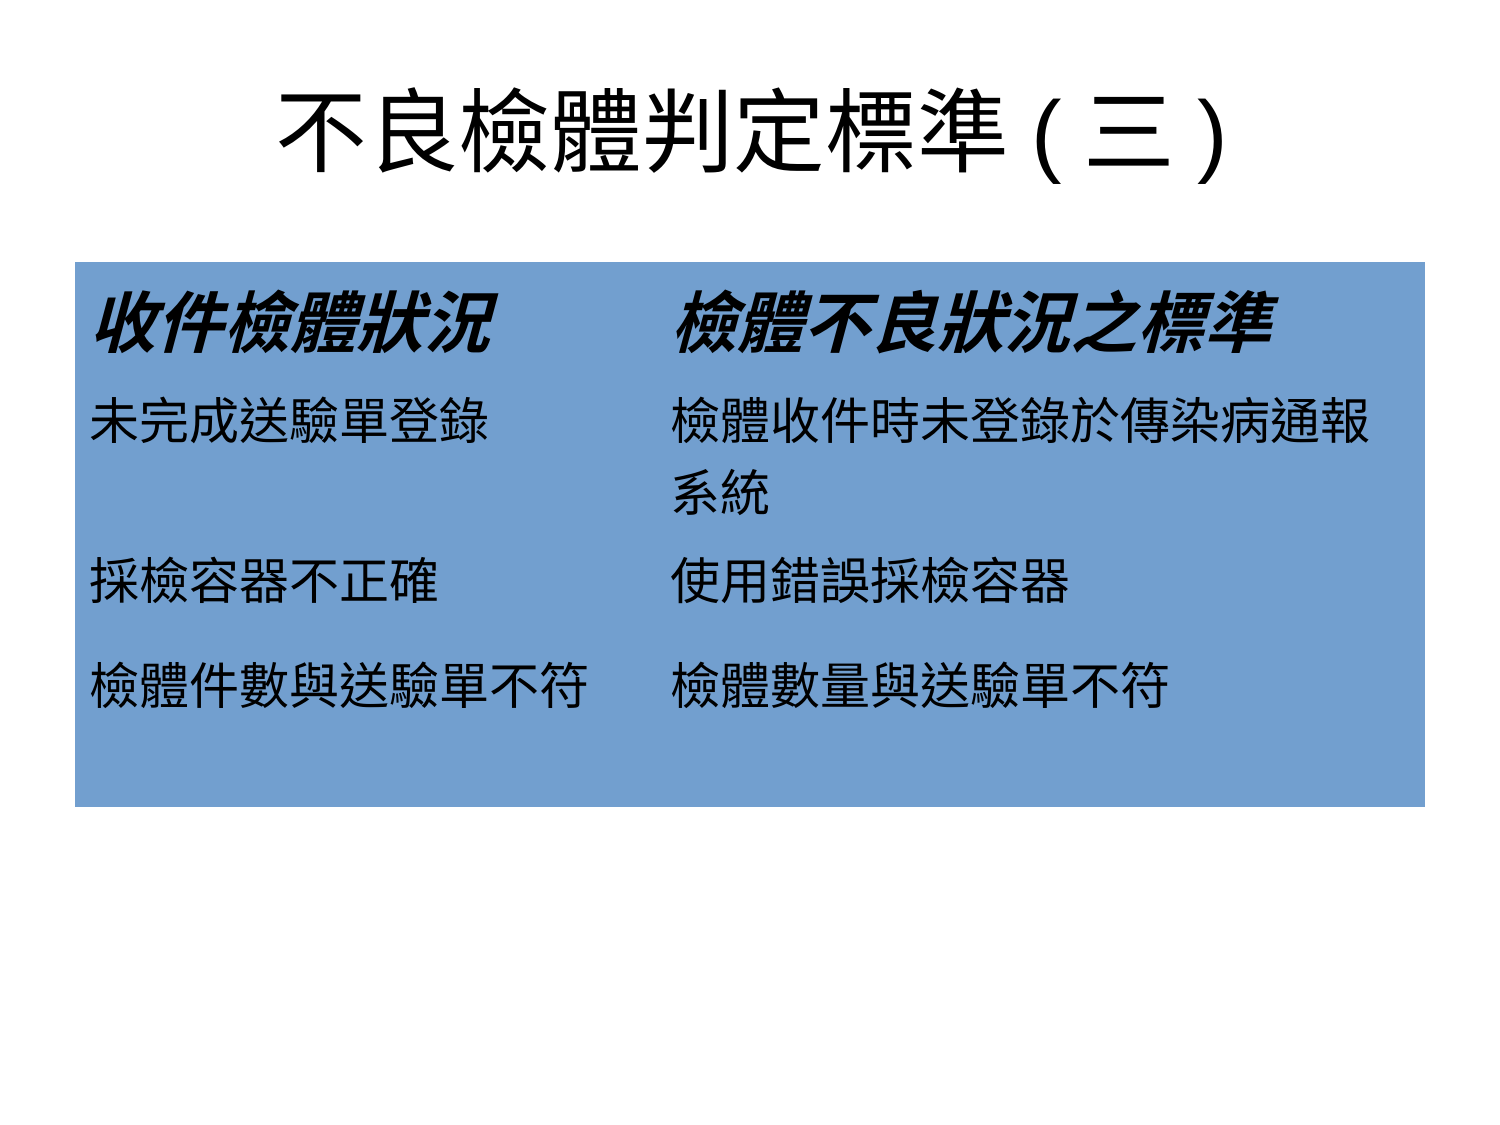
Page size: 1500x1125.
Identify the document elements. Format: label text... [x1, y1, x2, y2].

title 不良檢體判定標準(三) [76, 66, 1427, 254]
table_cell 採檢容器不正確 [75, 534, 655, 639]
table_cell 使用錯誤採檢容器 [655, 534, 1425, 639]
table_cell 檢體件數與送驗單不符 [75, 639, 655, 807]
table_cell 檢體數量與送驗單不符 [655, 639, 1425, 807]
table_header 收件檢體狀況 [75, 262, 655, 374]
table_cell 檢體收件時未登錄於傳染病通報系統 [655, 374, 1425, 534]
table_cell 未完成送驗單登錄 [75, 374, 655, 534]
table_header 檢體不良狀況之標準 [655, 262, 1425, 374]
